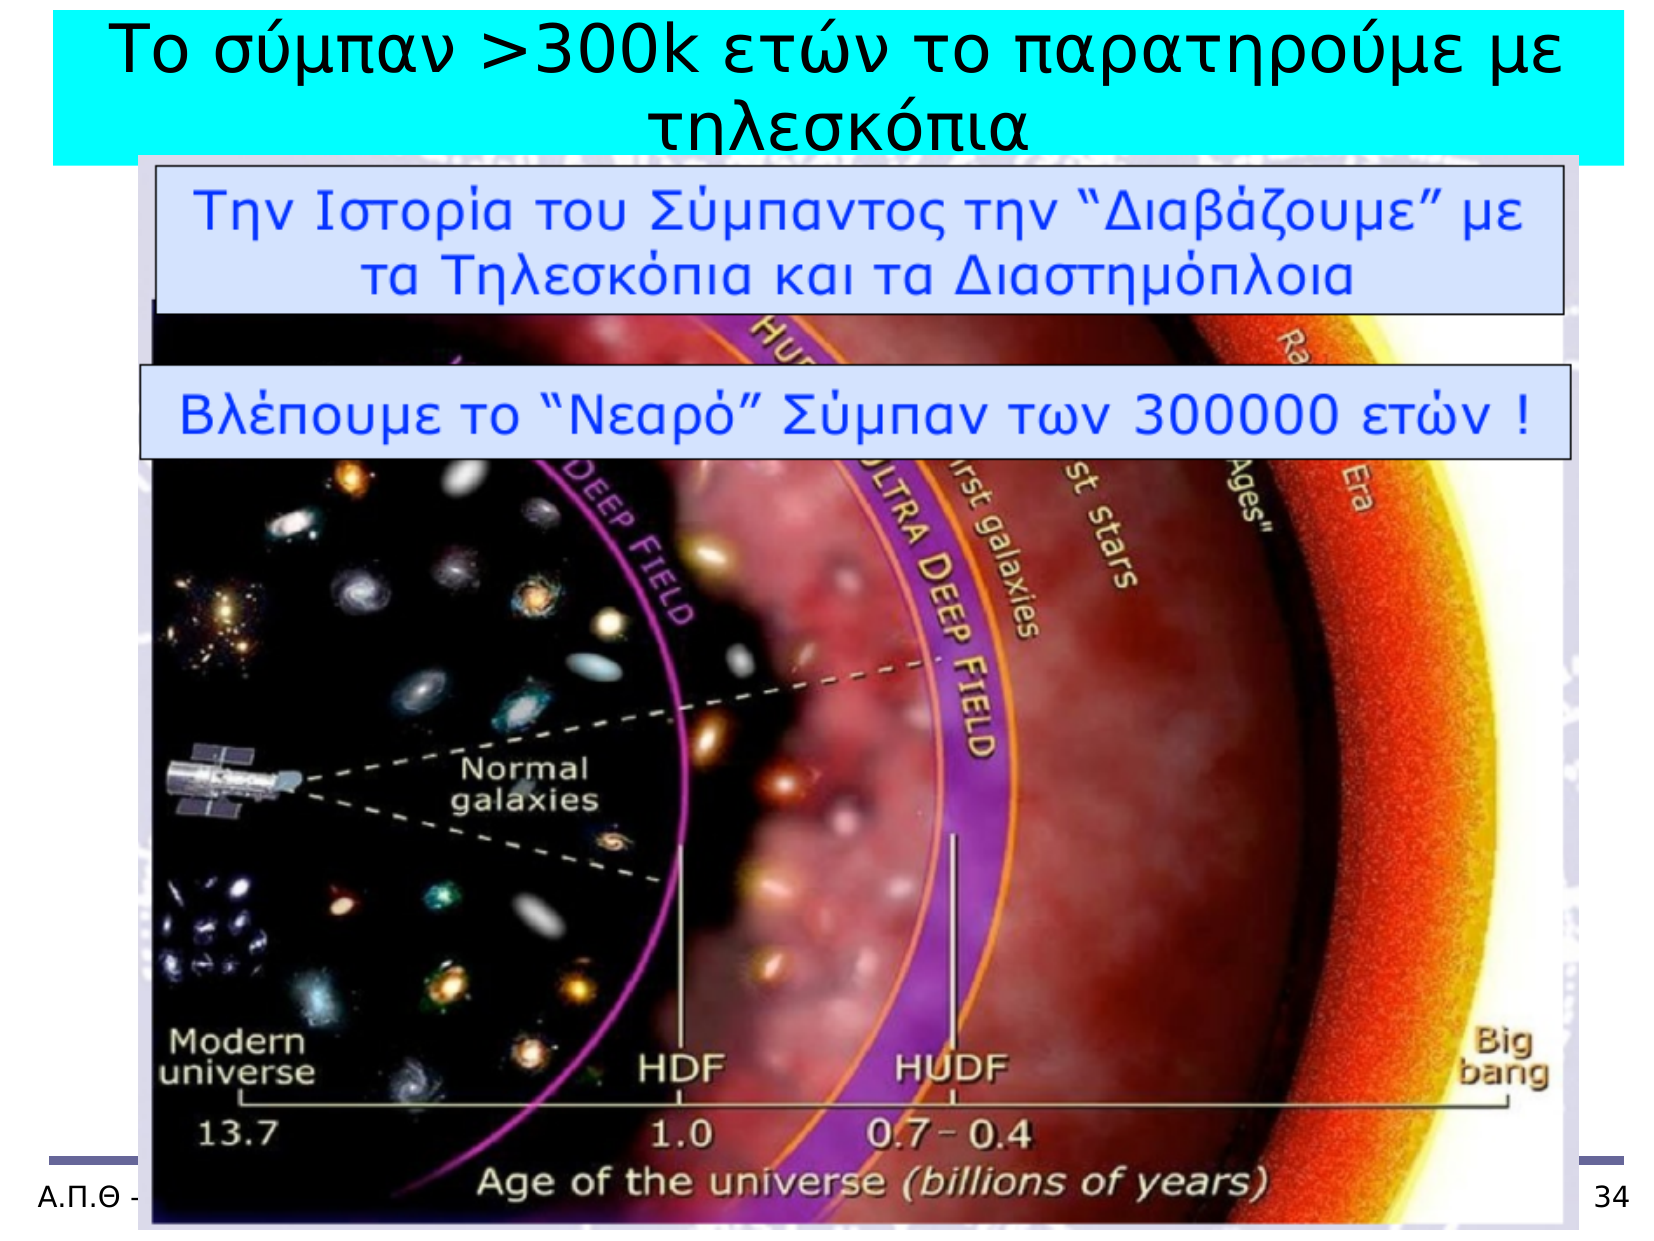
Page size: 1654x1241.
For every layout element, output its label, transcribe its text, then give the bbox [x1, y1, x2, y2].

title Το σύμπαν >300k ετών το παρατηρούμε με τηλεσκόπια [53, 10, 1625, 166]
picture [138, 155, 1579, 1230]
